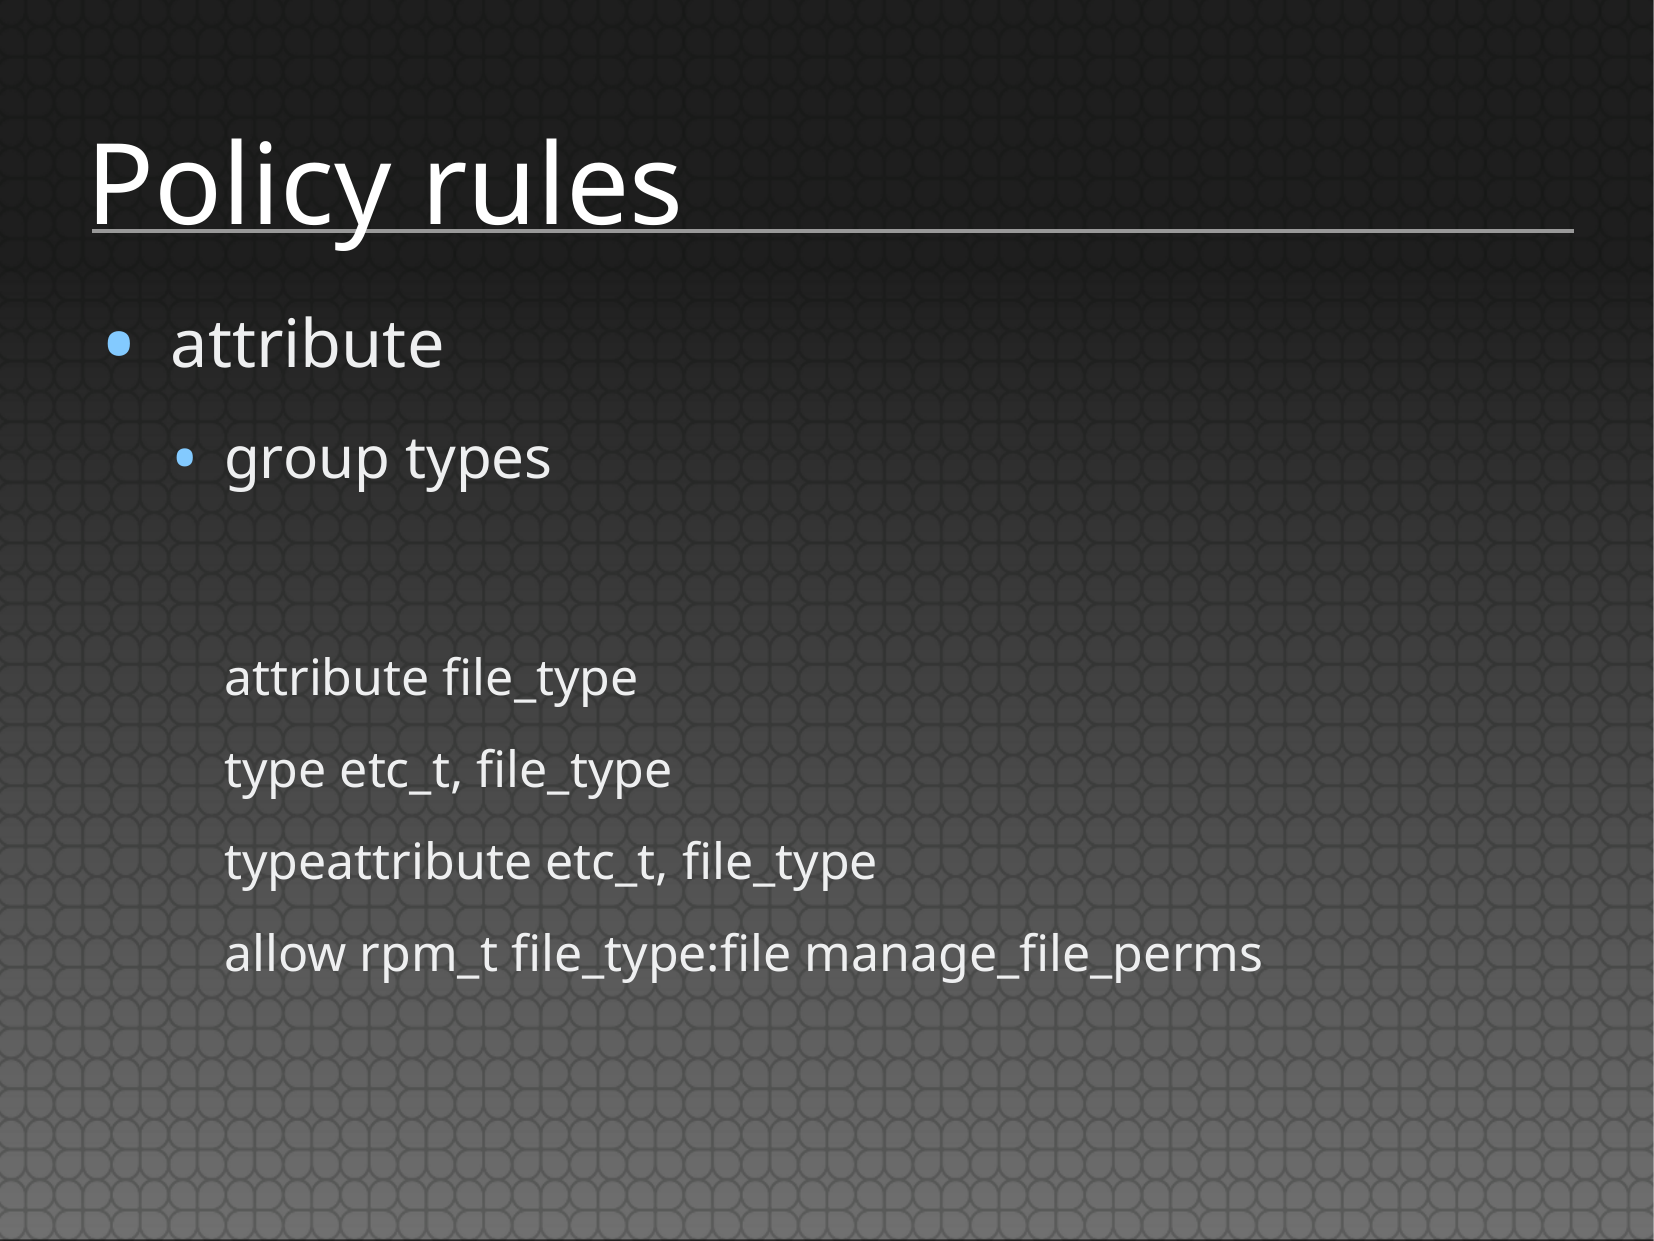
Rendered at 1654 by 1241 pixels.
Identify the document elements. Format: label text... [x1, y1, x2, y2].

picture [0, 0, 1654, 1241]
list attribute group types attribute file_type type etc_t, file_type typeattribute etc_t, file_type allow rpm_t file_type:file manage_file_perms [82, 296, 1571, 1241]
title Policy rules [86, 110, 1576, 251]
